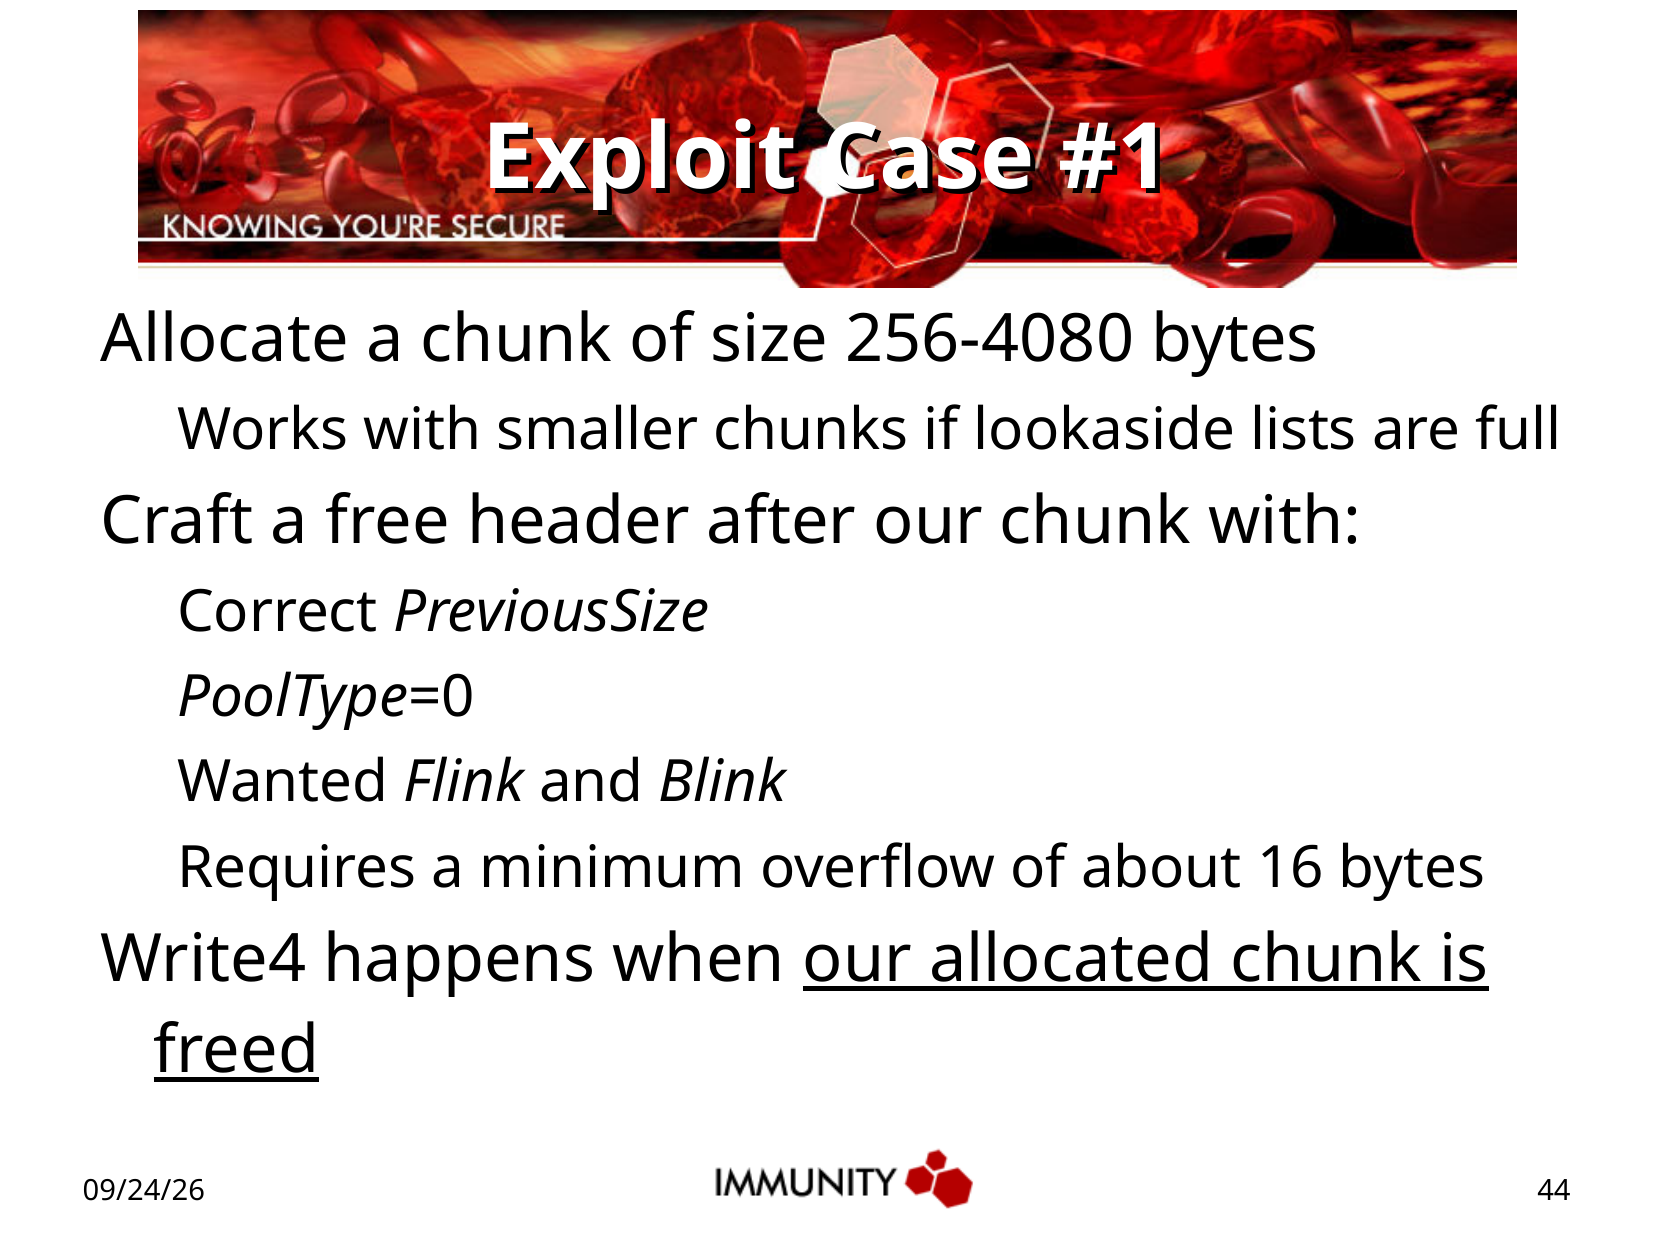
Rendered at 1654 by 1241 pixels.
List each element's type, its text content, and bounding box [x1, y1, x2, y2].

picture [694, 1130, 984, 1235]
list Allocate a chunk of size 256-4080 bytes Works with smaller chunks if lookaside lists are full Craft a free header after our chunk with: Correct PreviousSize PoolType=0 Wanted Flink and Blink Requires a minimum overflow of about 16 bytes Write4 happens when our allocated chunk is freed [82, 290, 1571, 1094]
picture [138, 250, 1517, 288]
picture [138, 10, 1517, 56]
title Exploit Case #1 [82, 56, 1571, 250]
